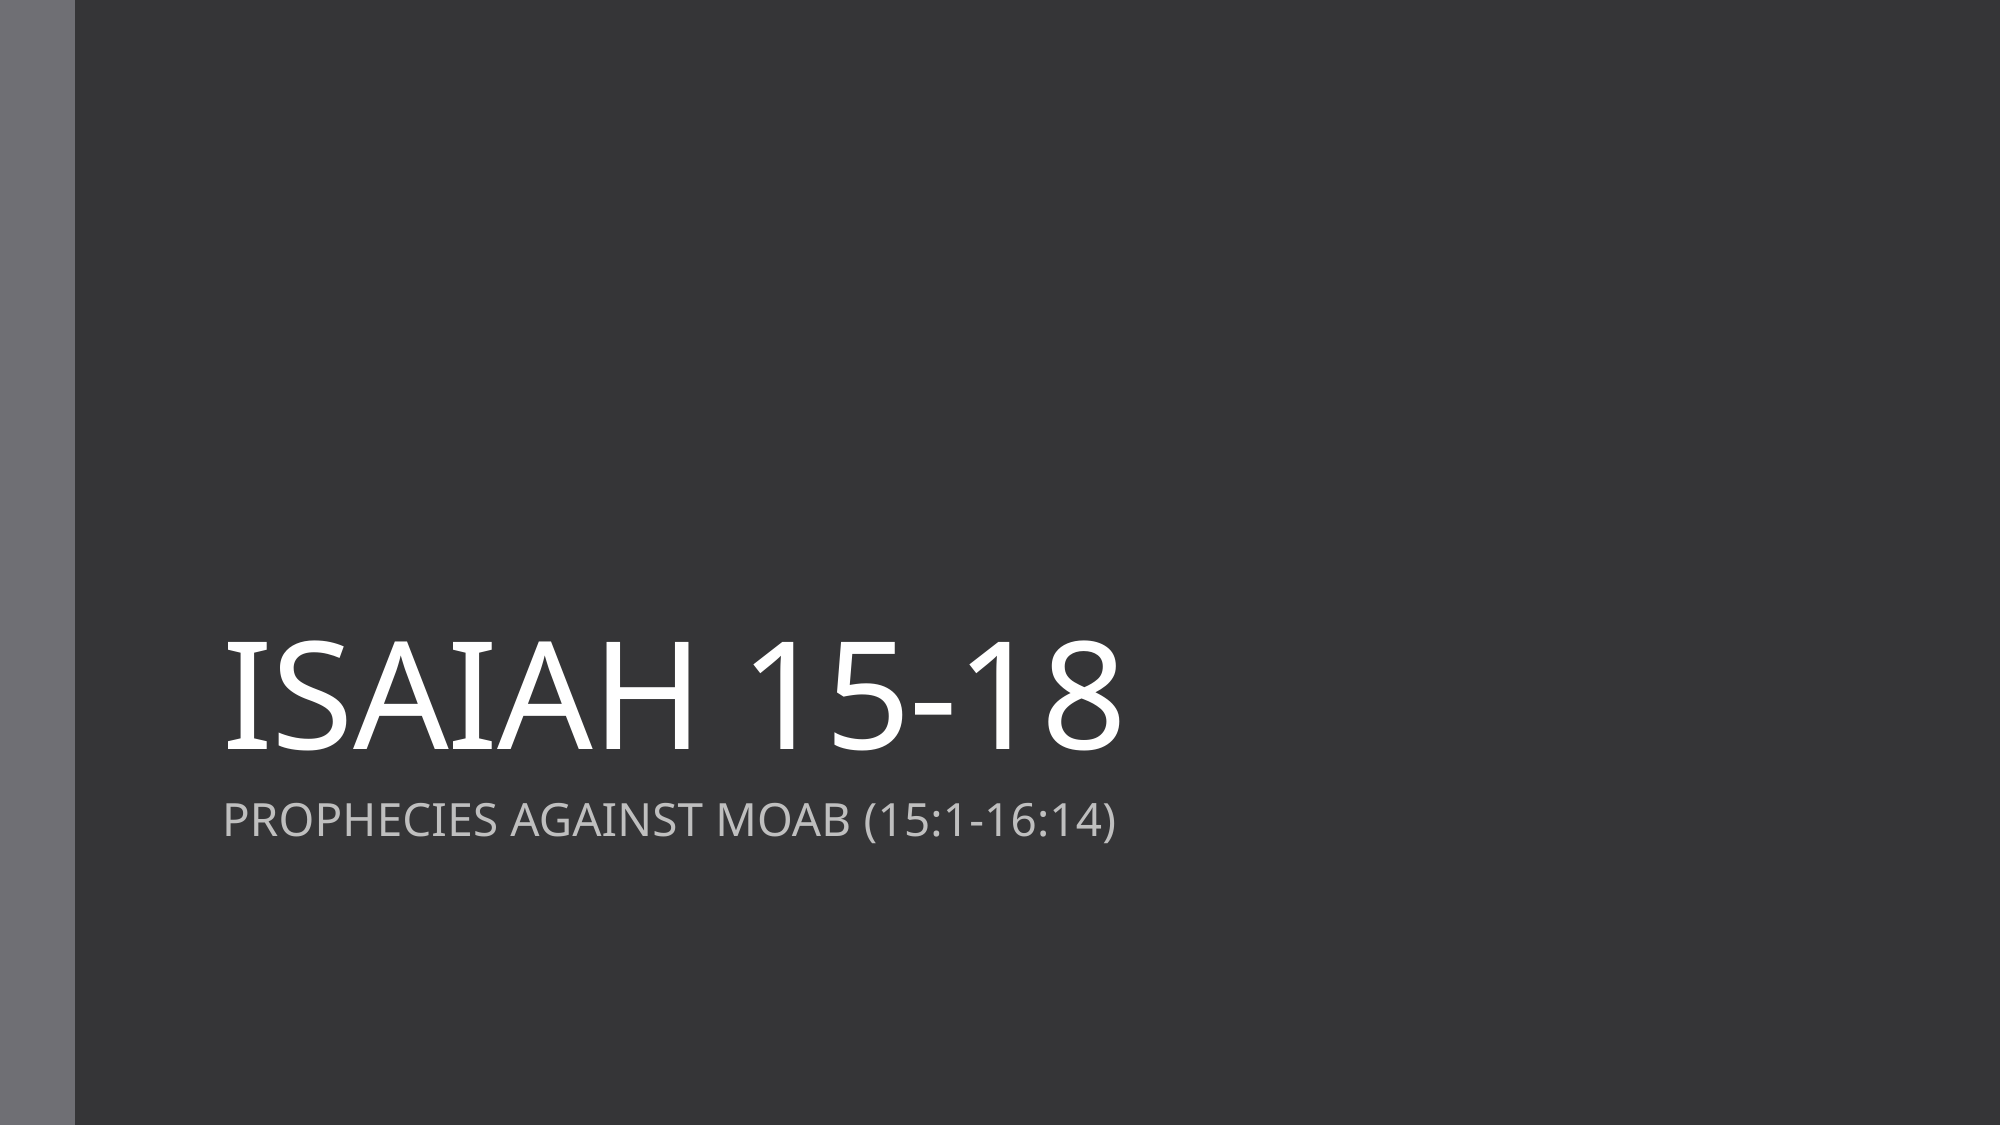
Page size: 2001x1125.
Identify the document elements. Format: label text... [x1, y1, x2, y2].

title ISAIAH 15-18 [206, 124, 1752, 787]
subtitle PROPHECIES AGAINST MOAB (15:1-16:14) [206, 787, 1752, 1066]
